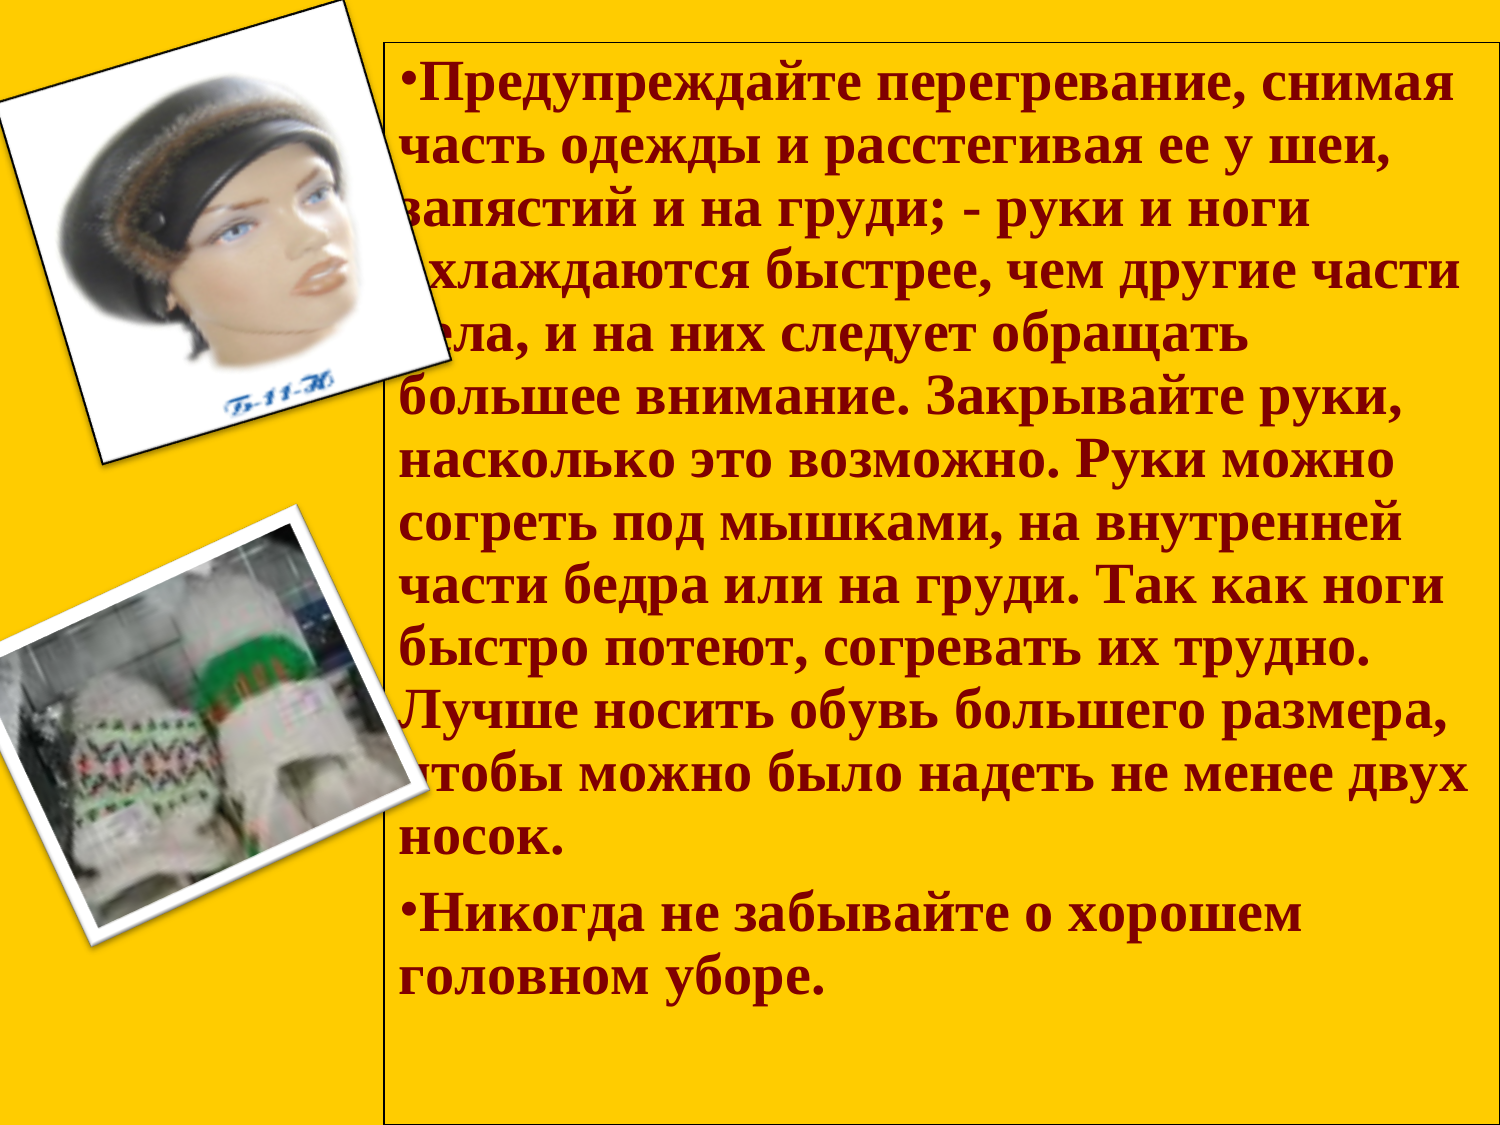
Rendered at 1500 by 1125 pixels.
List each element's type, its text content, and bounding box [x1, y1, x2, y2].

picture [0, 495, 441, 961]
list Предупреждайте перегревание, снимая часть одежды и расстегивая ее у шеи, запястий и на груди; - руки и ноги охлаждаются быстрее, чем другие части тела, и на них следует обращать большее внимание. Закрывайте руки, насколько это возможно. Руки можно согреть под мышками, на внутренней части бедра или на груди. Так как ноги быстро потеют, согревать их трудно. Лучше носить обувь большего размера, чтобы можно было надеть не менее двух носок. Никогда не забывайте о хорошем головном уборе. [383, 42, 1500, 1125]
picture [0, 0, 463, 479]
